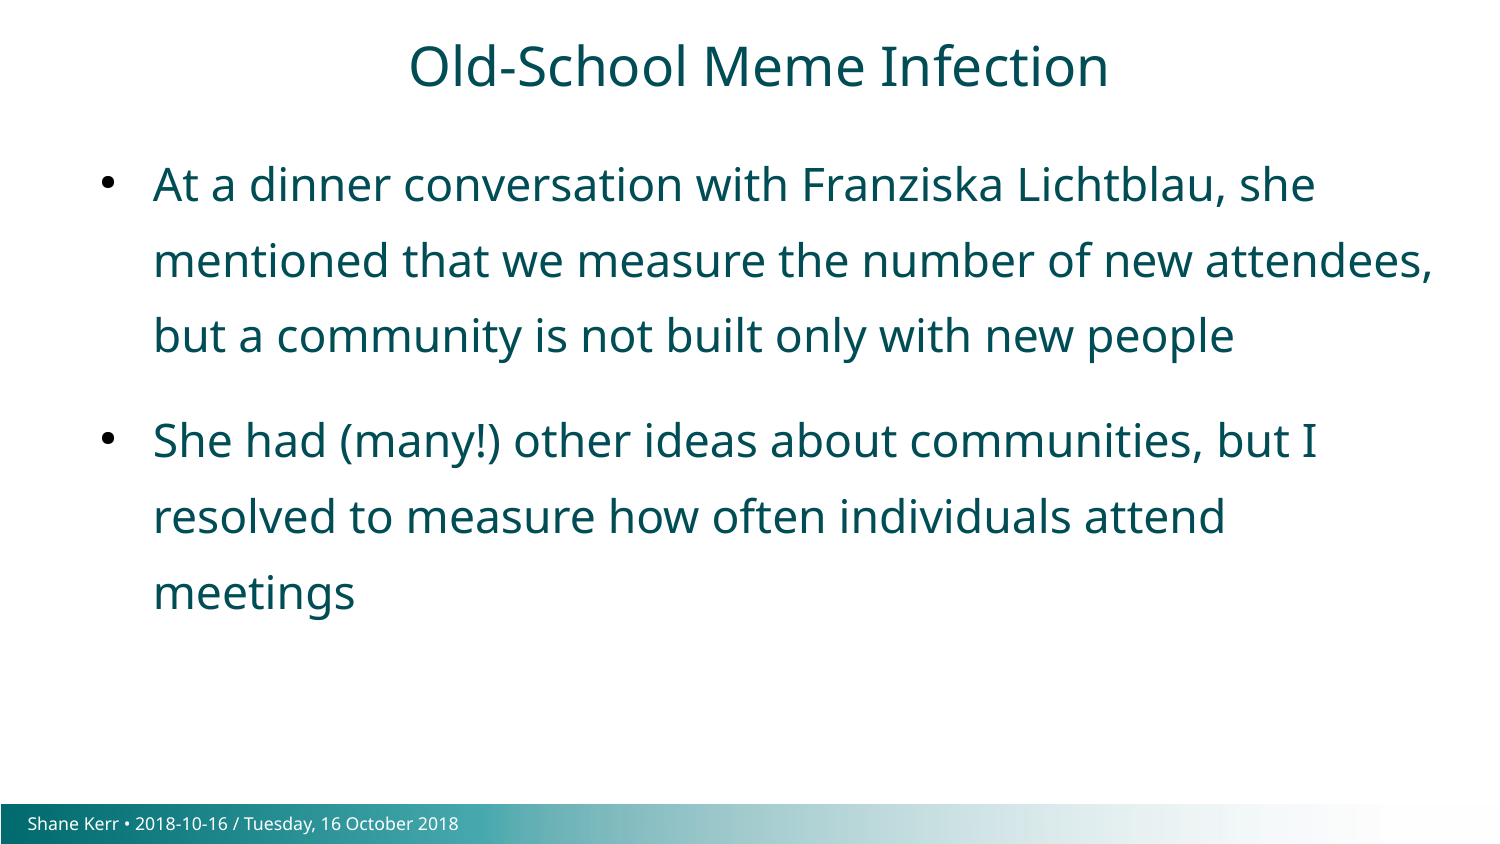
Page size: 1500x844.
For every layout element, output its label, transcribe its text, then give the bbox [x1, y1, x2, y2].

picture [1, 804, 1500, 844]
title Old-School Meme Infection [82, 21, 1439, 109]
list At a dinner conversation with Franziska Lichtblau, she mentioned that we measure the number of new attendees, but a community is not built only with new people She had (many!) other ideas about communities, but I resolved to measure how often individuals attend meetings [82, 139, 1439, 760]
